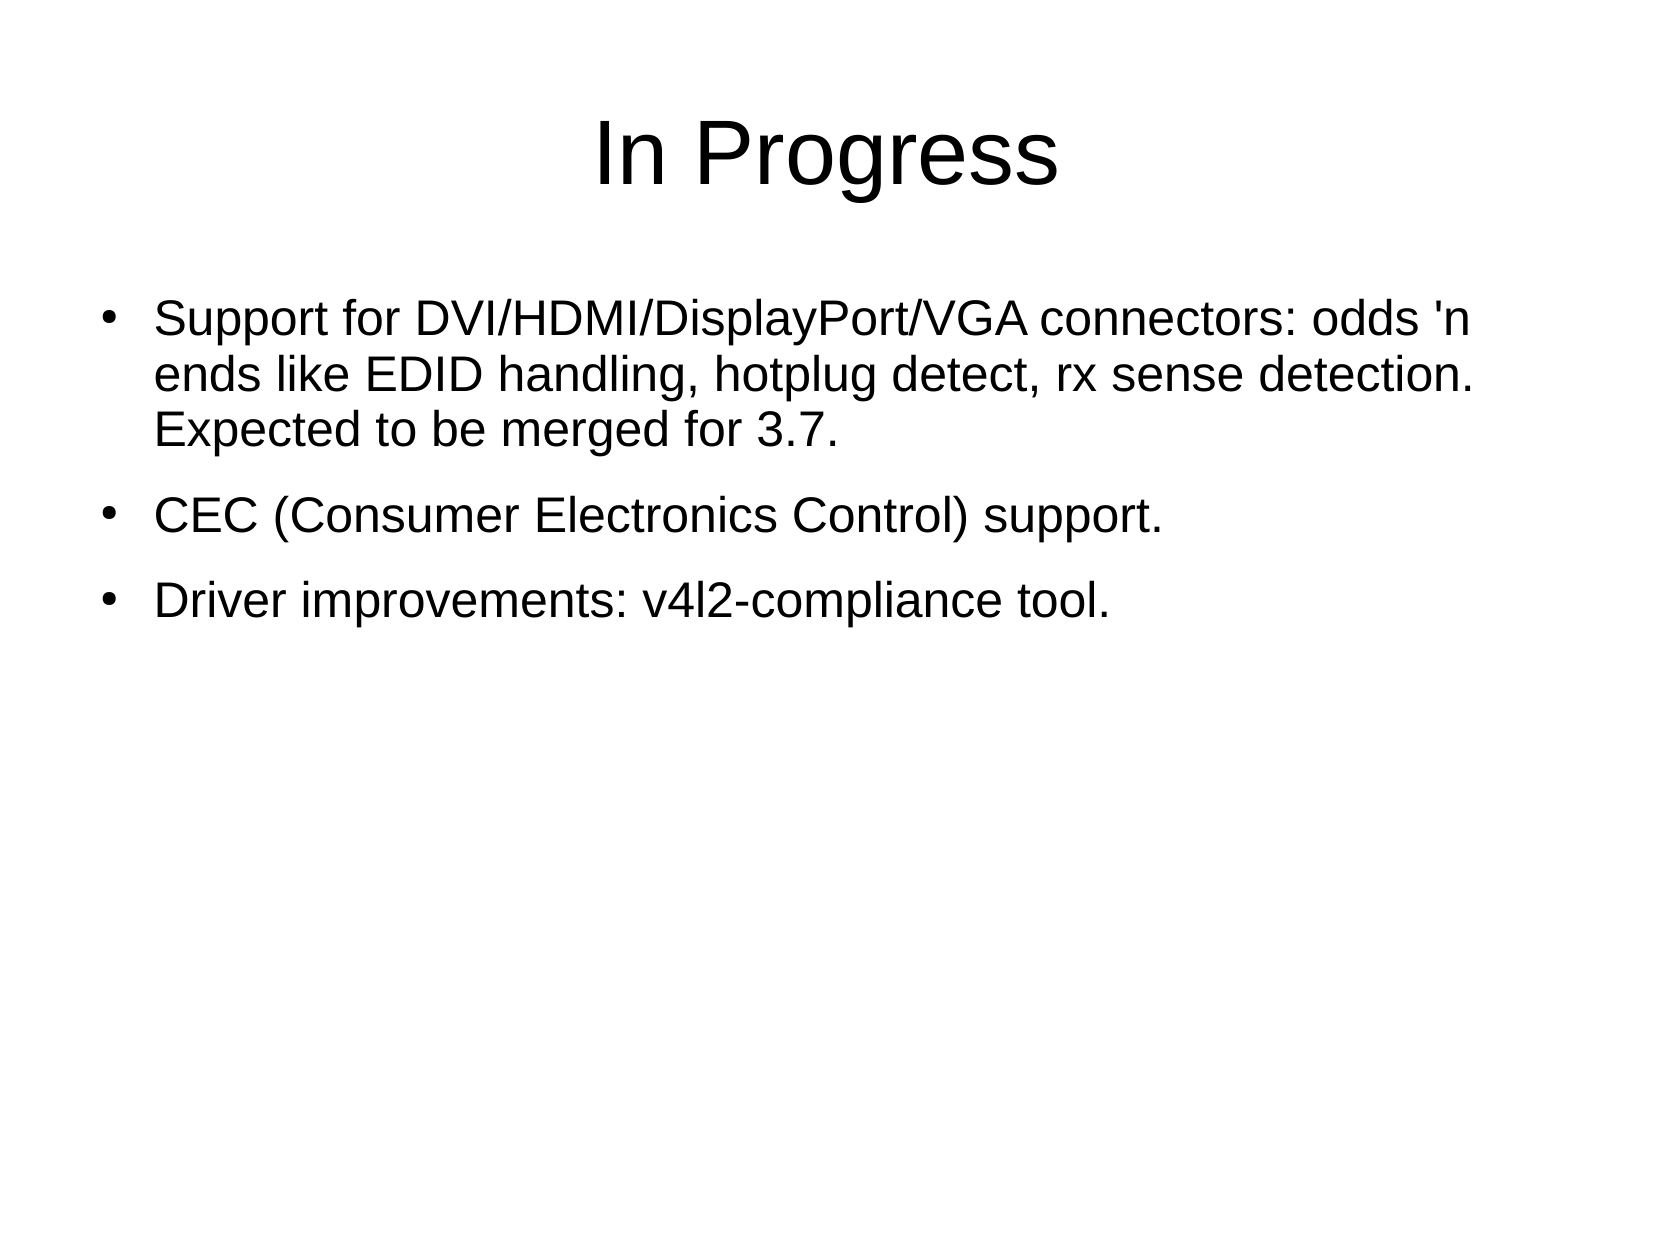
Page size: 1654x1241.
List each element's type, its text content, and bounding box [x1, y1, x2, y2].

title In Progress [82, 56, 1571, 250]
list Support for DVI/HDMI/DisplayPort/VGA connectors: odds 'n ends like EDID handling, hotplug detect, rx sense detection. Expected to be merged for 3.7. CEC (Consumer Electronics Control) support. Driver improvements: v4l2-compliance tool. [82, 290, 1571, 1094]
